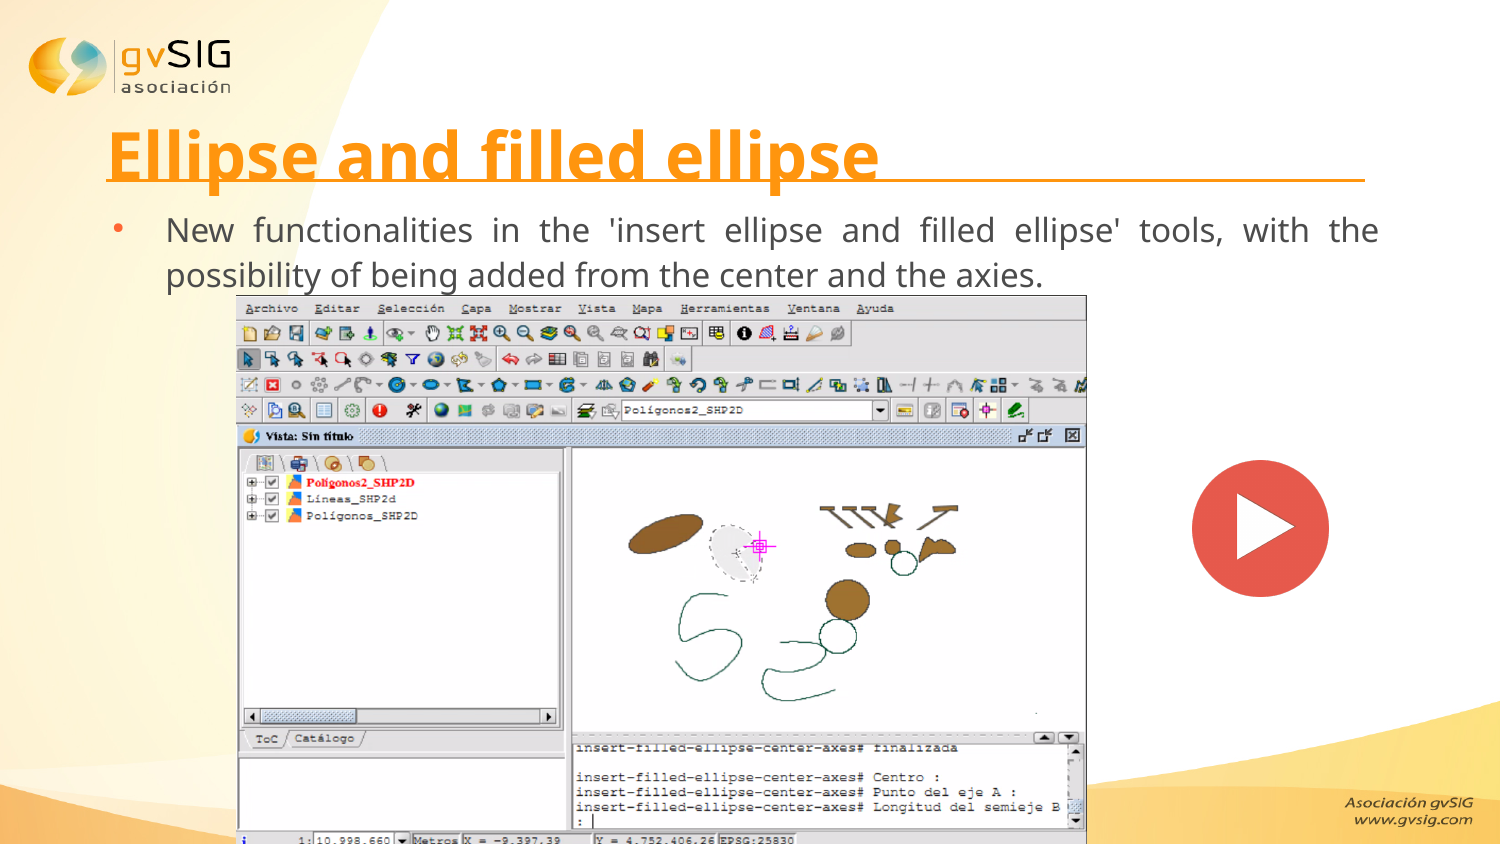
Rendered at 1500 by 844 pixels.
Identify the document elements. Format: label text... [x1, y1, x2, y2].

title Ellipse and filled ellipse [106, 115, 1457, 193]
picture [0, 0, 1500, 844]
list New functionalities in the 'insert ellipse and filled ellipse' tools, with the possibility of being added from the center and the axies. [94, 206, 1382, 308]
